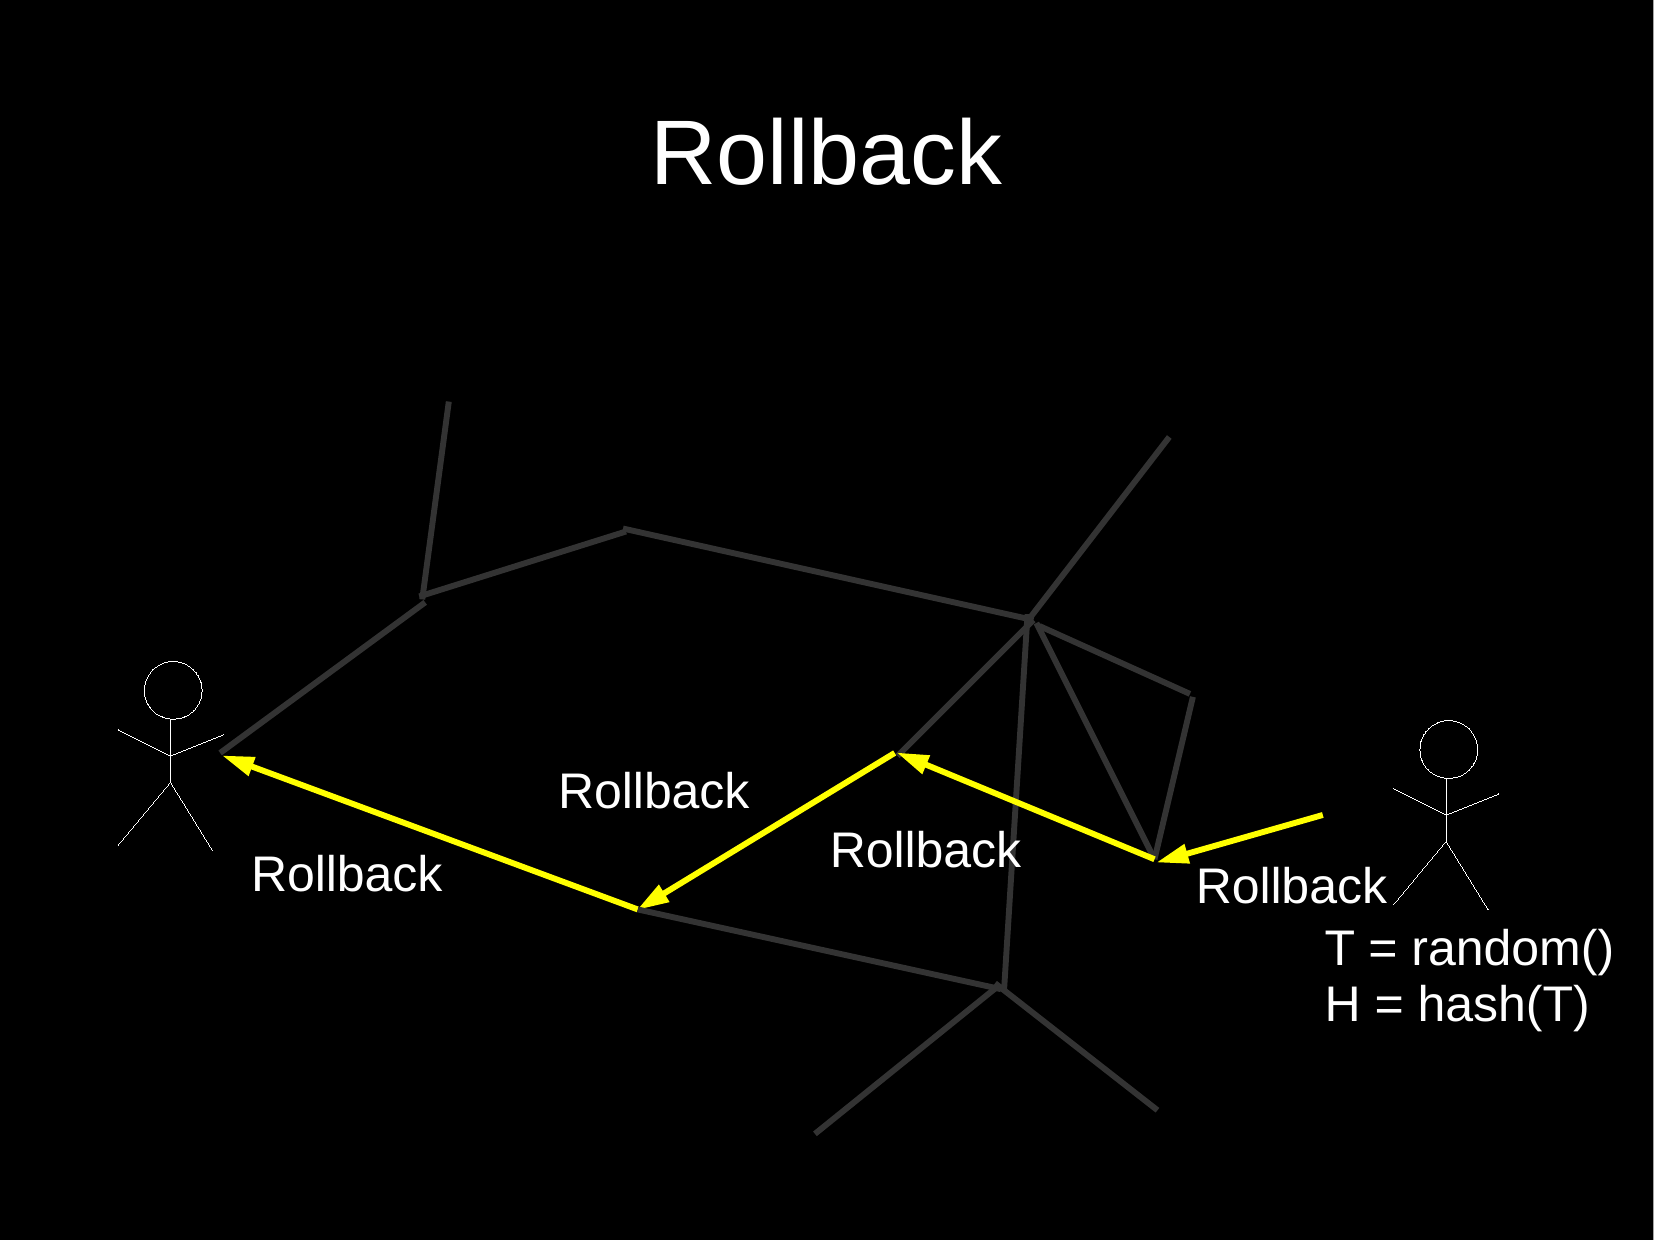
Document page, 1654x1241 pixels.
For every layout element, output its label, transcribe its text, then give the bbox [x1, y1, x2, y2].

text_box T = random() H = hash(T) [1309, 913, 1630, 1040]
text_box Rollback [236, 838, 508, 910]
title Rollback [82, 49, 1571, 257]
text_box Rollback [1181, 850, 1418, 922]
text_box Rollback [814, 815, 1052, 886]
text_box Rollback [543, 755, 780, 827]
